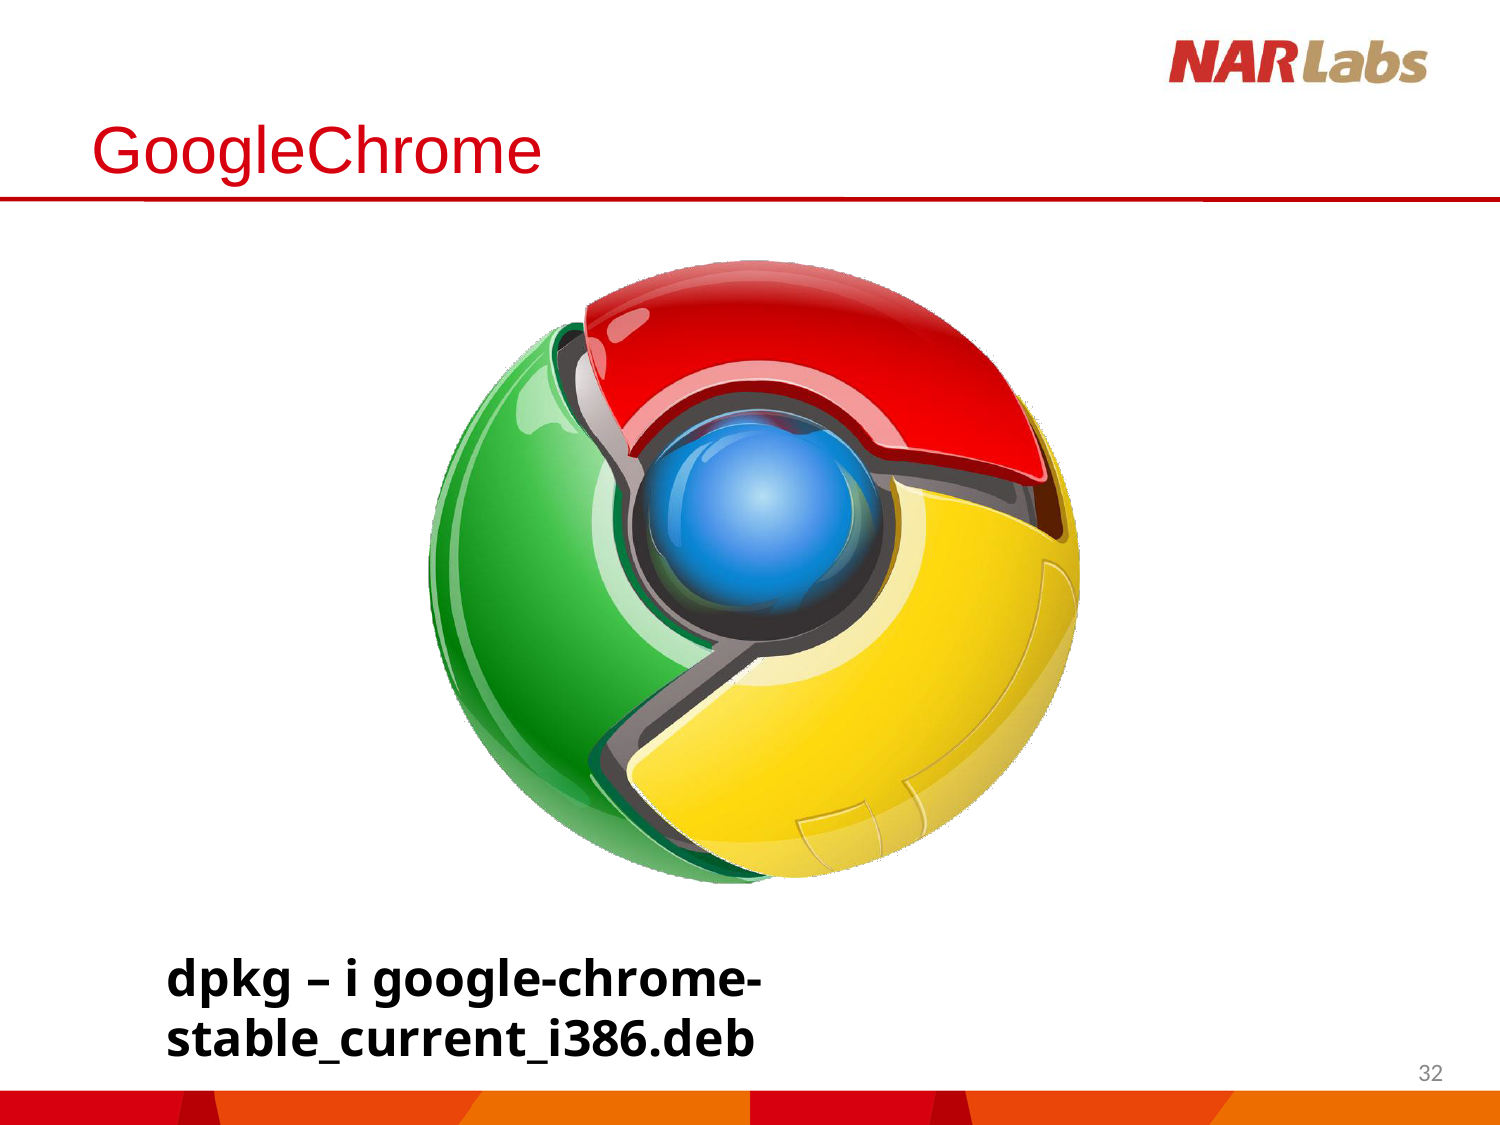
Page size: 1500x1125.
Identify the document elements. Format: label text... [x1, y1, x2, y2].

text_box 31 [1414, 1056, 1448, 1090]
text_box [402, 221, 1106, 924]
text_box dpkg – i google-chrome-stable_current_i386.deb [164, 946, 1344, 1008]
title GoogleChrome [89, 107, 1411, 189]
